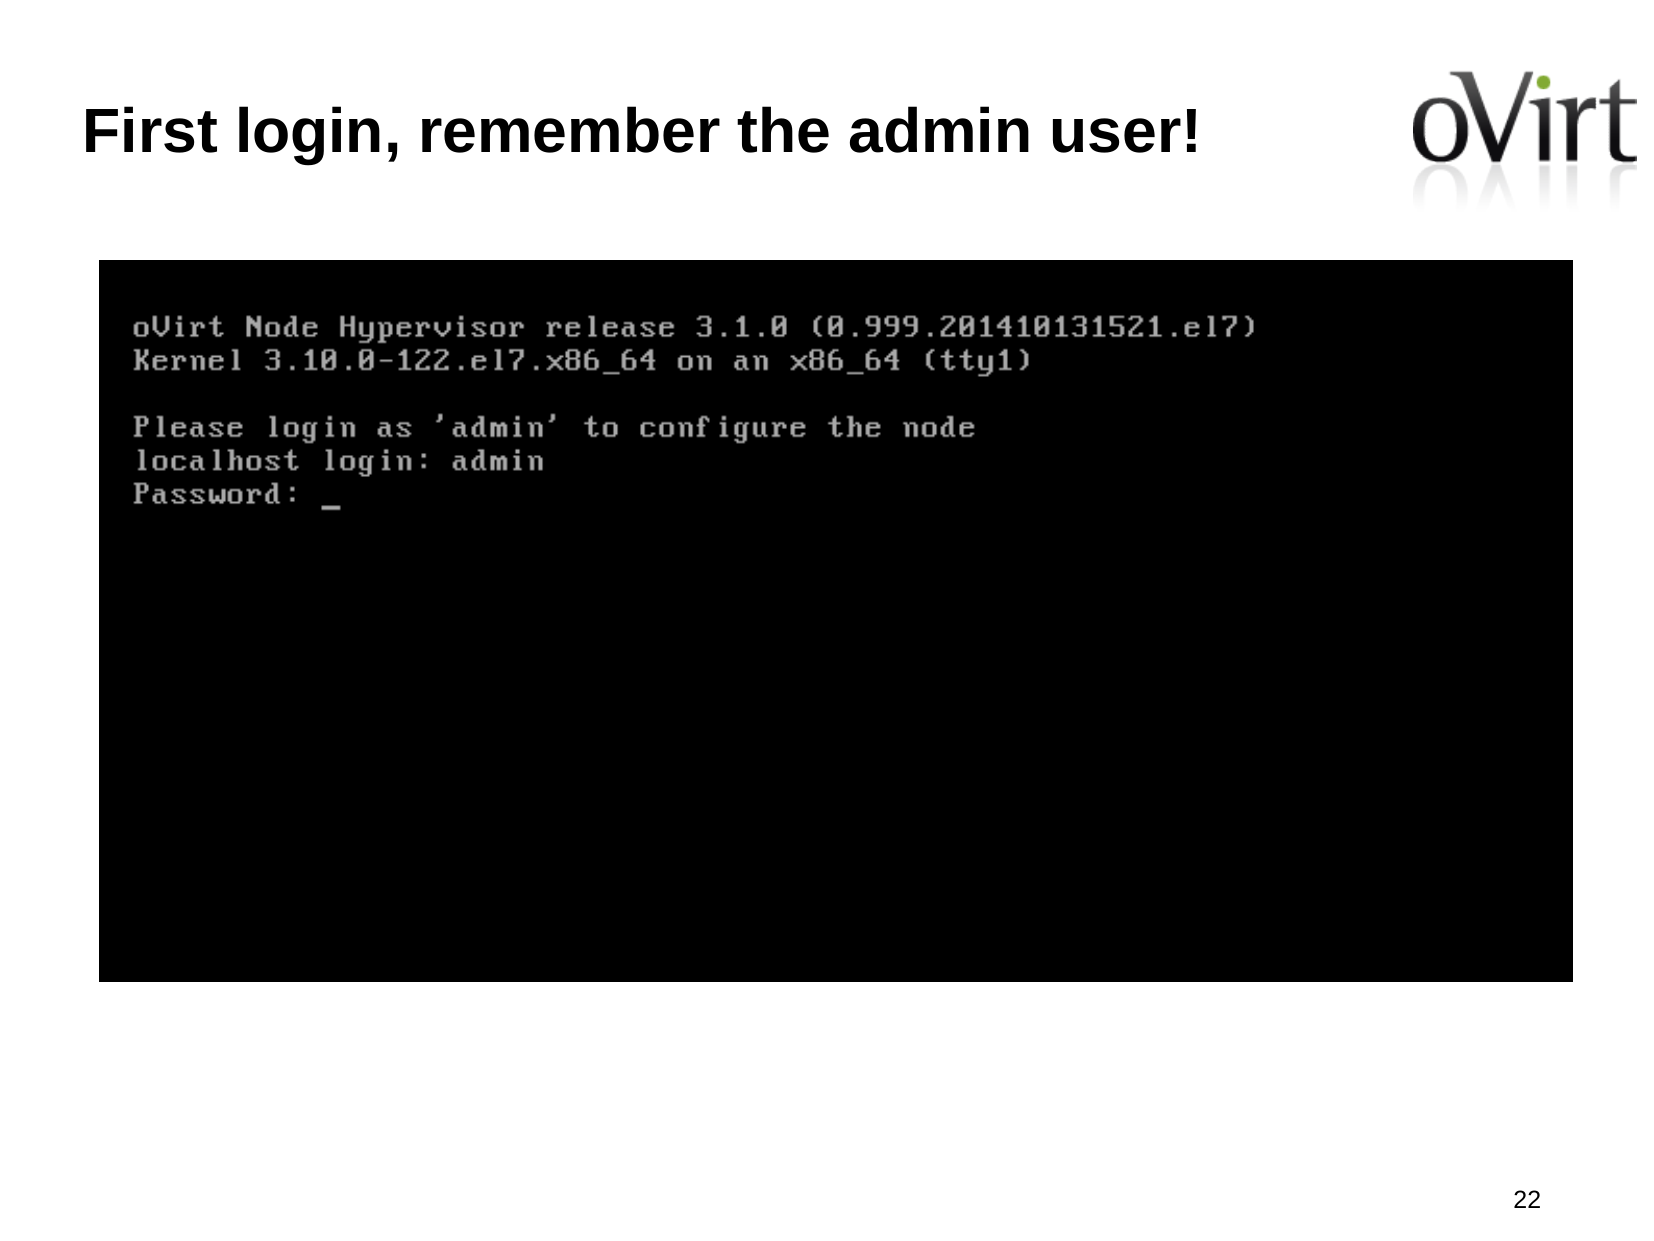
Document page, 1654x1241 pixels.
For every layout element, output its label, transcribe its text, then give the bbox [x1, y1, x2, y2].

title First login, remember the admin user! [82, 37, 1303, 226]
picture [99, 260, 1573, 982]
picture [1413, 63, 1637, 212]
